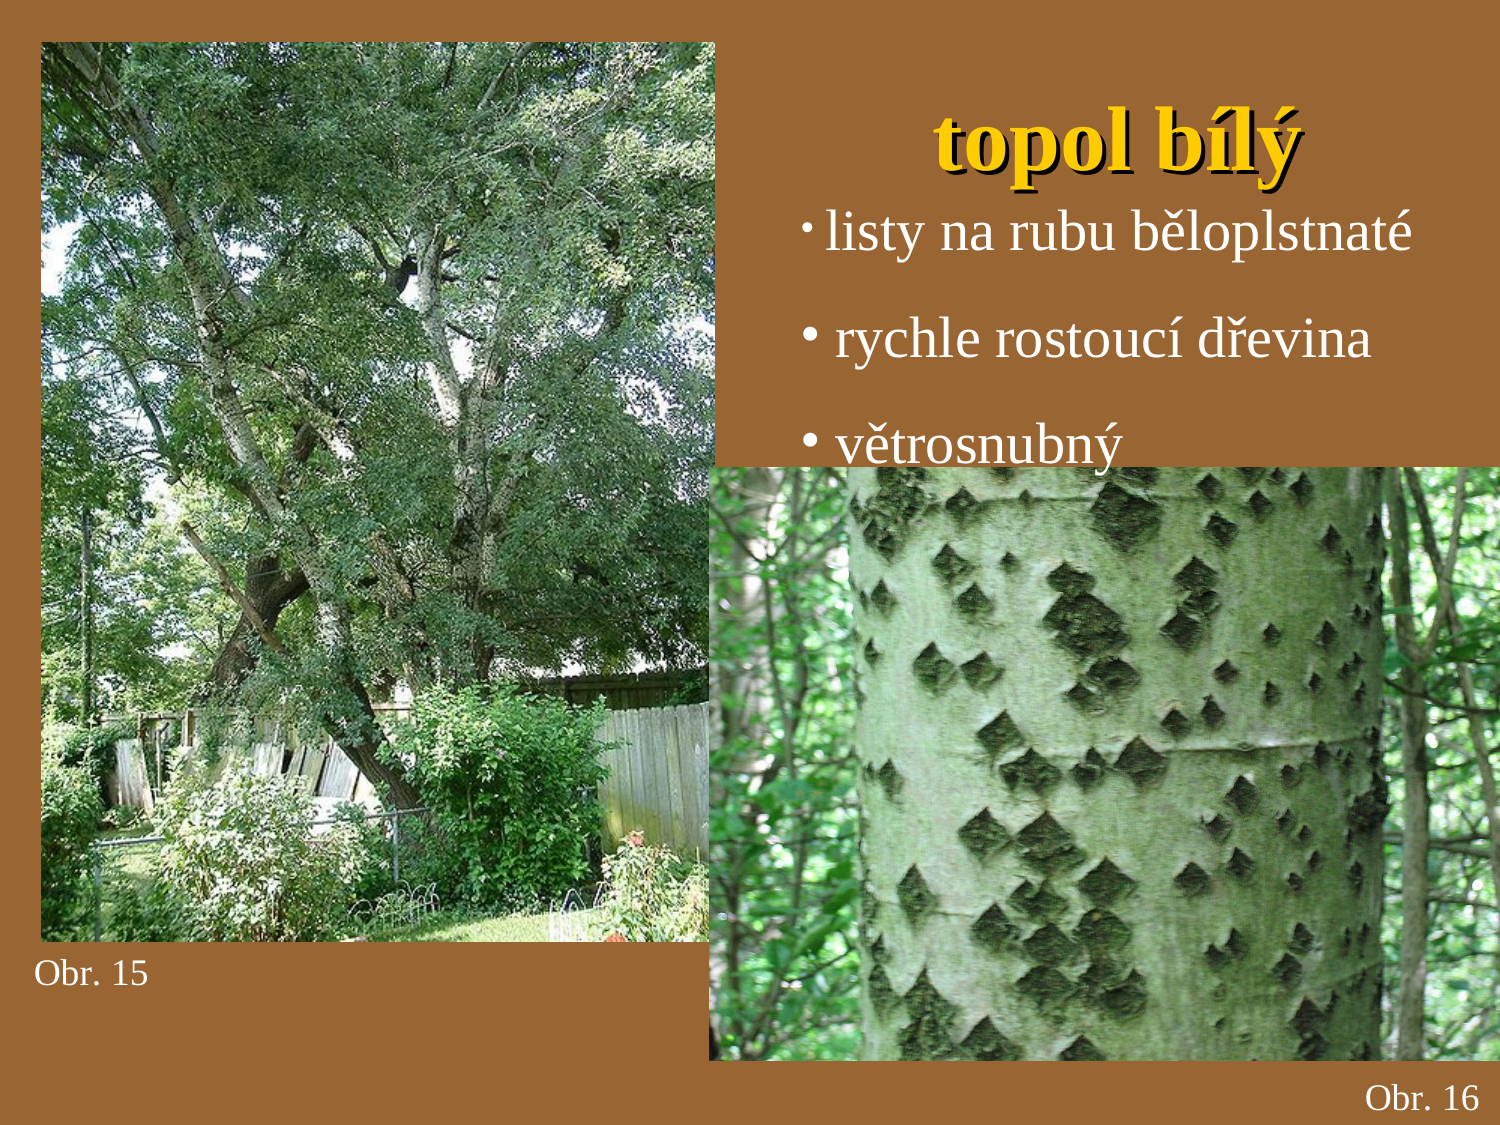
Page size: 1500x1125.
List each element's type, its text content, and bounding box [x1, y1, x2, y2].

text_box Obr. 15 [0, 940, 231, 1002]
picture [41, 42, 1500, 1061]
text_box Obr. 16 [1340, 1064, 1500, 1125]
text_box listy na rubu běloplstnaté rychle rostoucí dřevina větrosnubný [785, 184, 1471, 483]
title topol bílý [75, 45, 1426, 234]
